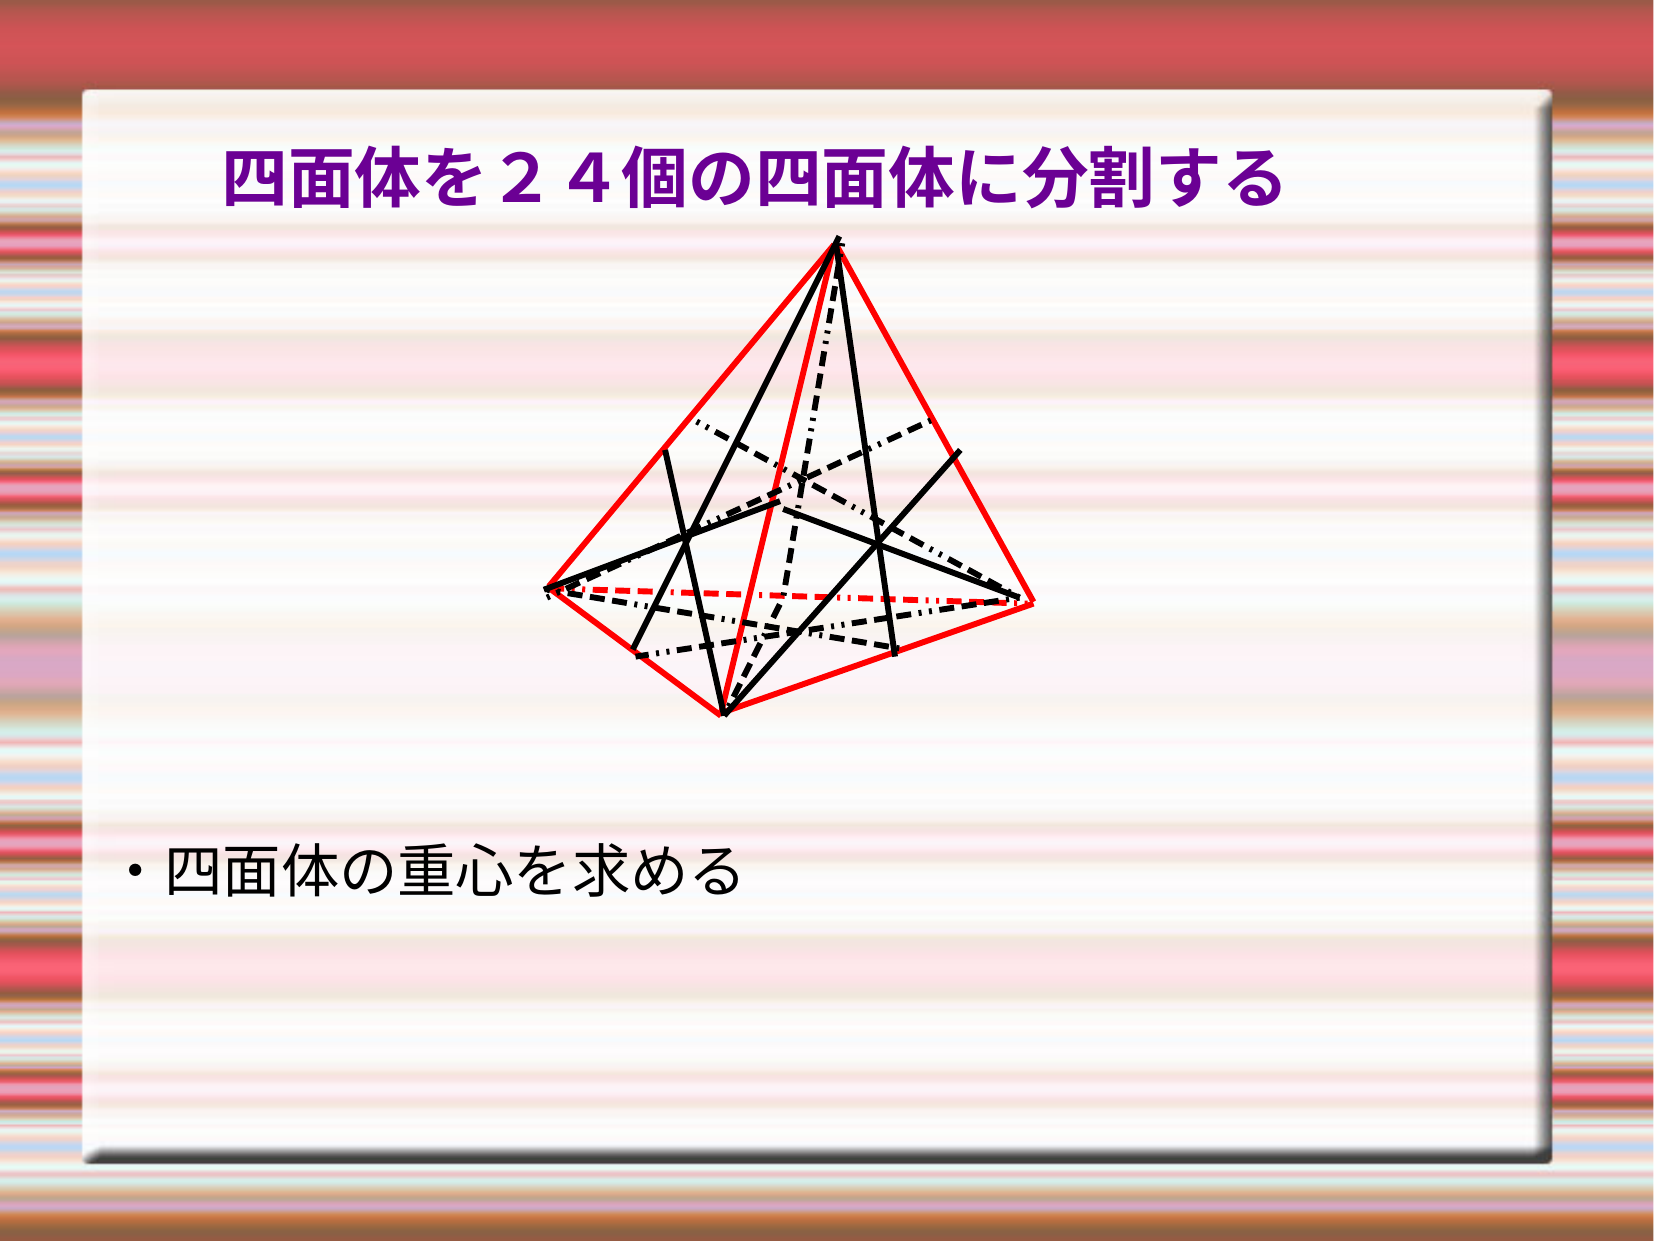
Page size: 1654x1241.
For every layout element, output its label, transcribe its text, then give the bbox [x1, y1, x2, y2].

text_box 四面体を２４個の四面体に分割する [206, 118, 1329, 266]
text_box ・四面体の重心を求める [88, 814, 1506, 1123]
picture [0, 0, 1654, 1241]
